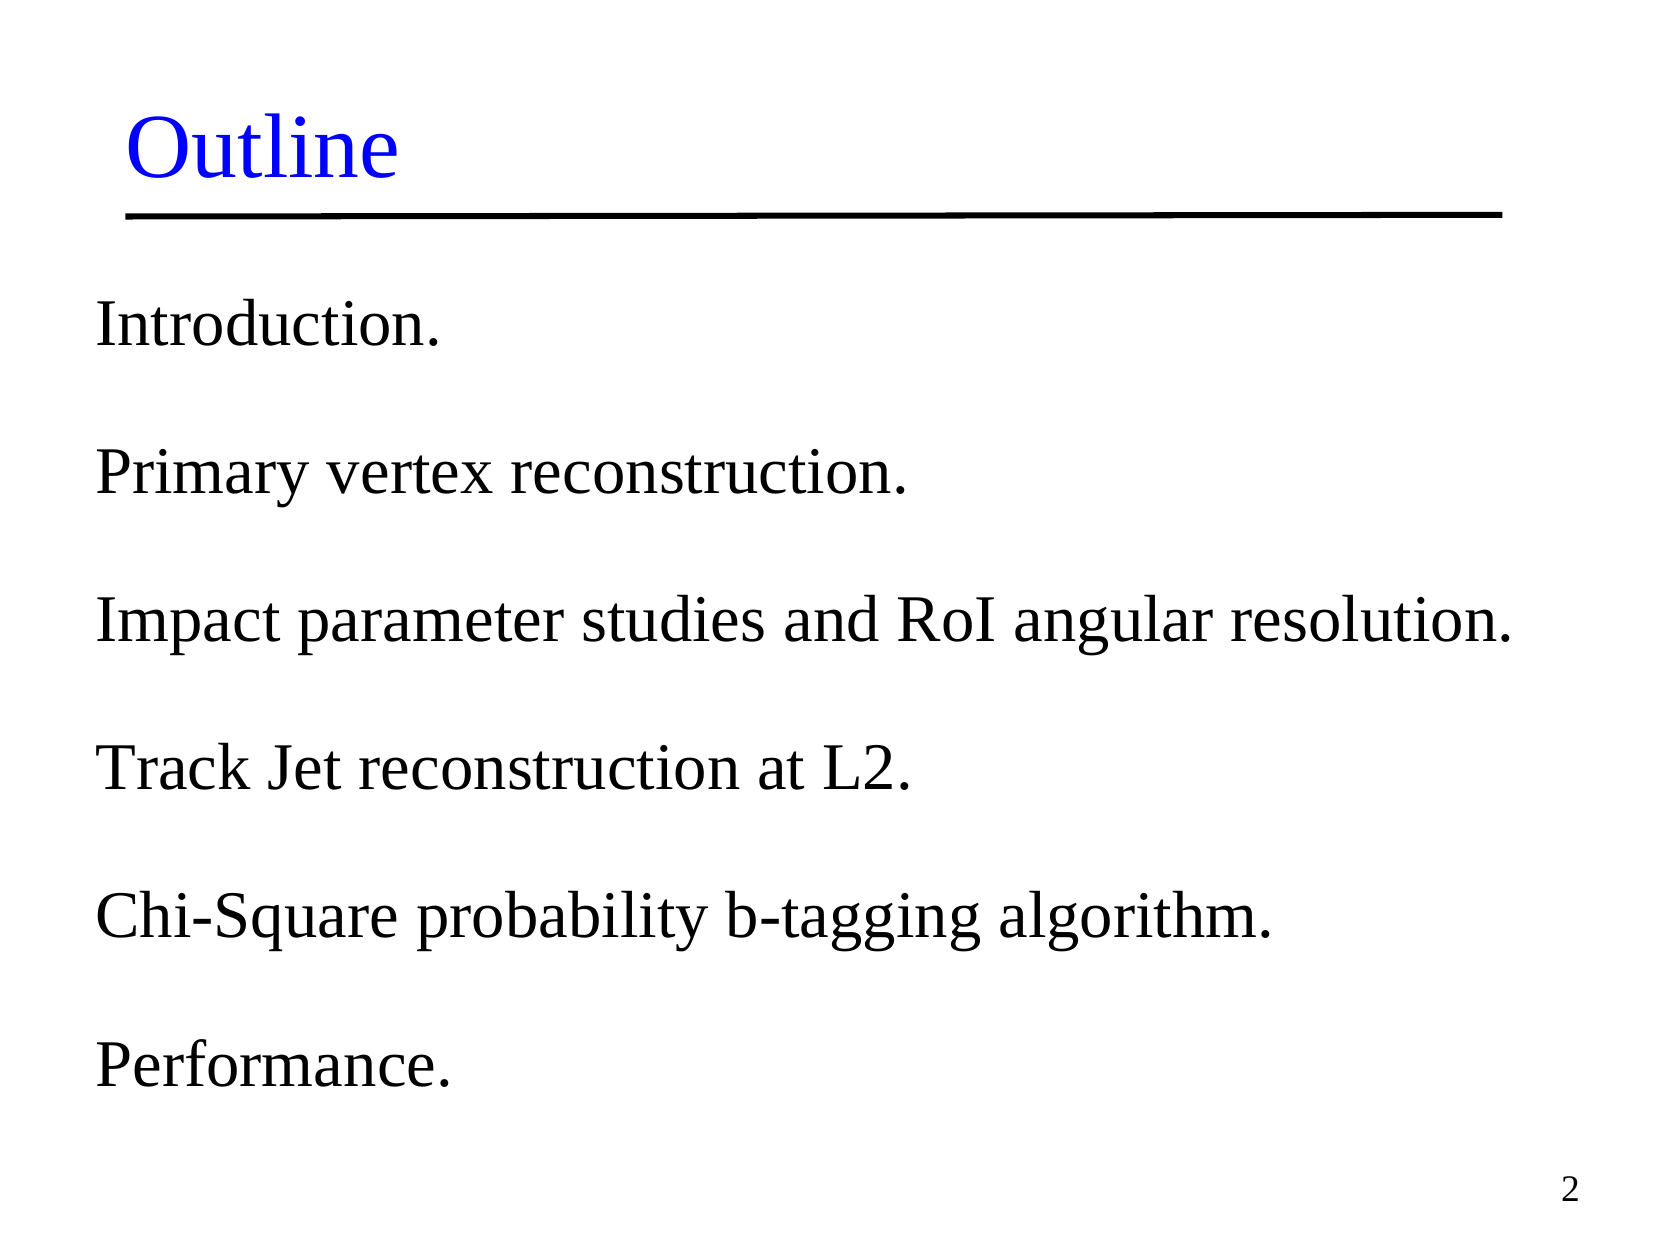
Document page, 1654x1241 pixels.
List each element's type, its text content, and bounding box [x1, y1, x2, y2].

text_box Outline [125, 95, 1592, 211]
text_box Introduction. Primary vertex reconstruction. Impact parameter studies and RoI angular resolution. Track Jet reconstruction at L2. Chi-Square probability b-tagging algorithm. Performance. [95, 285, 1517, 1175]
